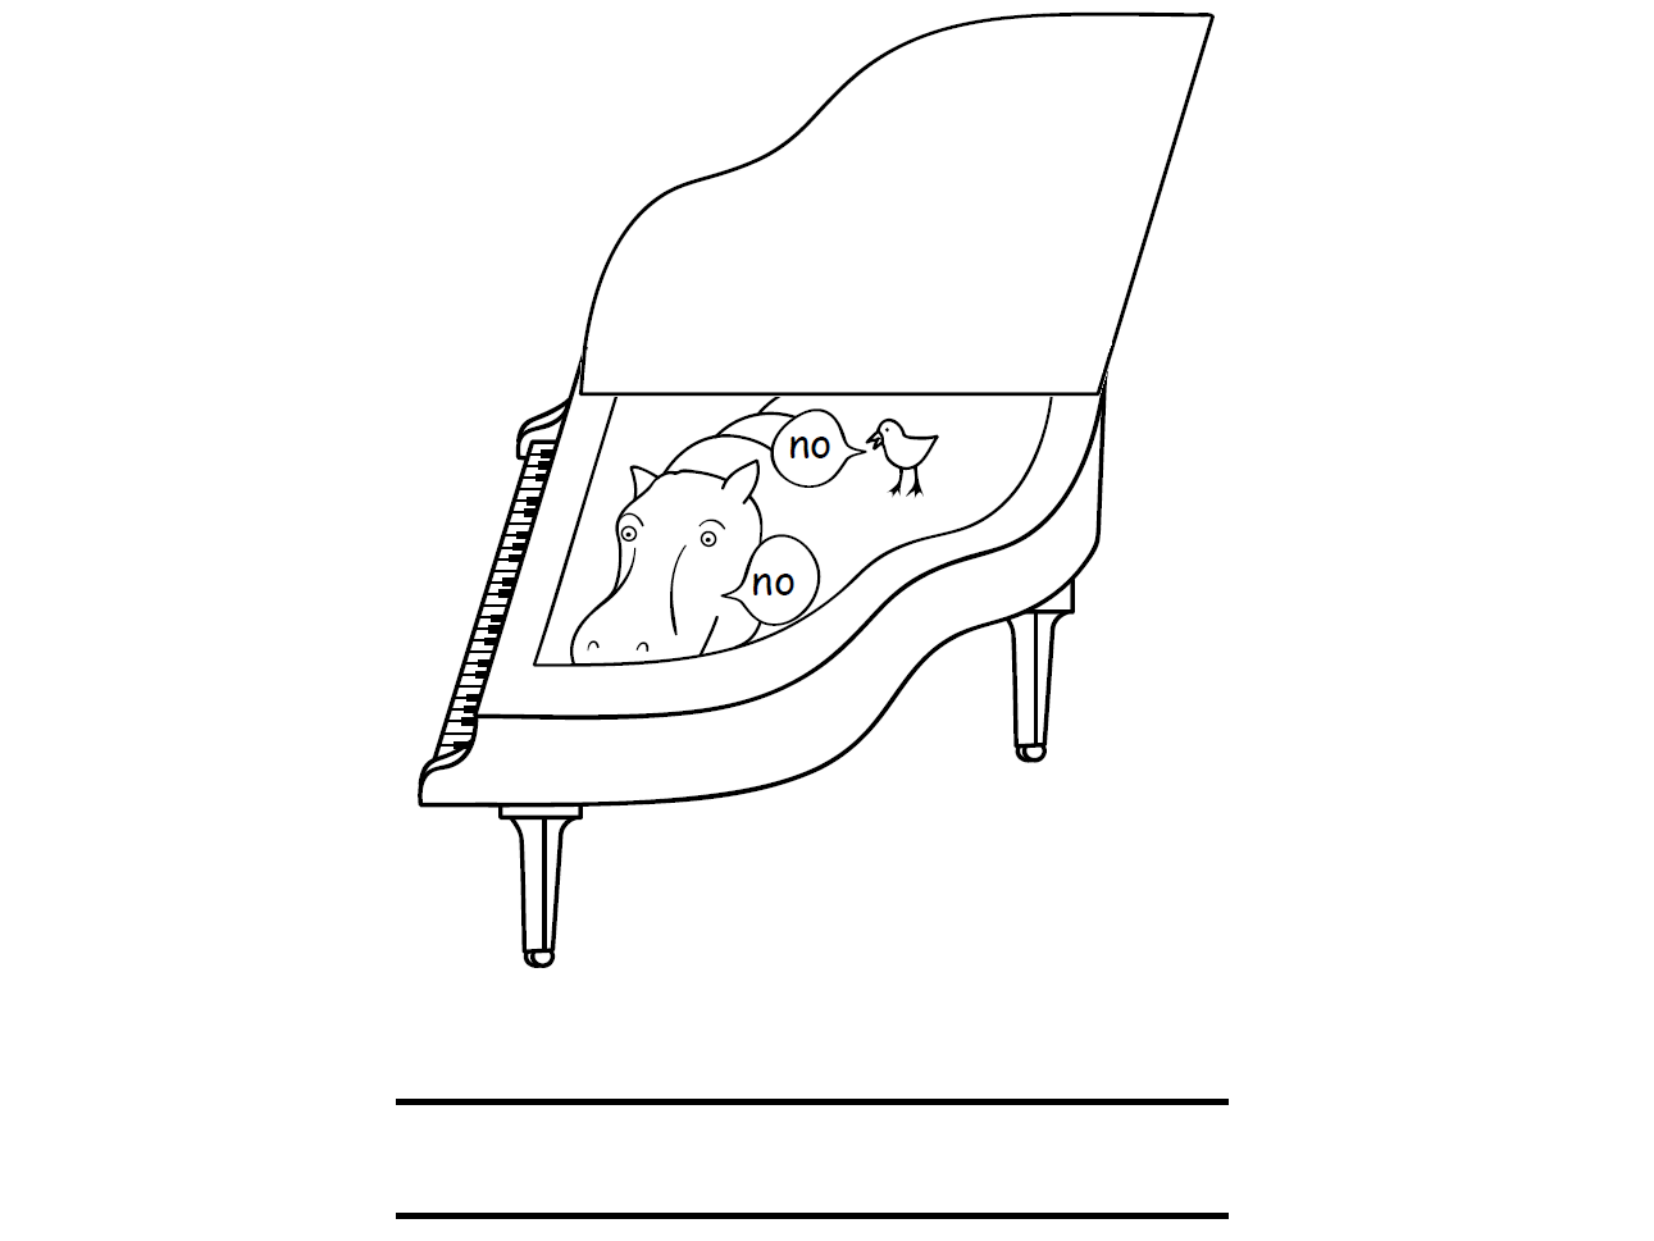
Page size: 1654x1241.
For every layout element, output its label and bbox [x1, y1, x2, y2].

picture [346, 0, 1307, 1241]
